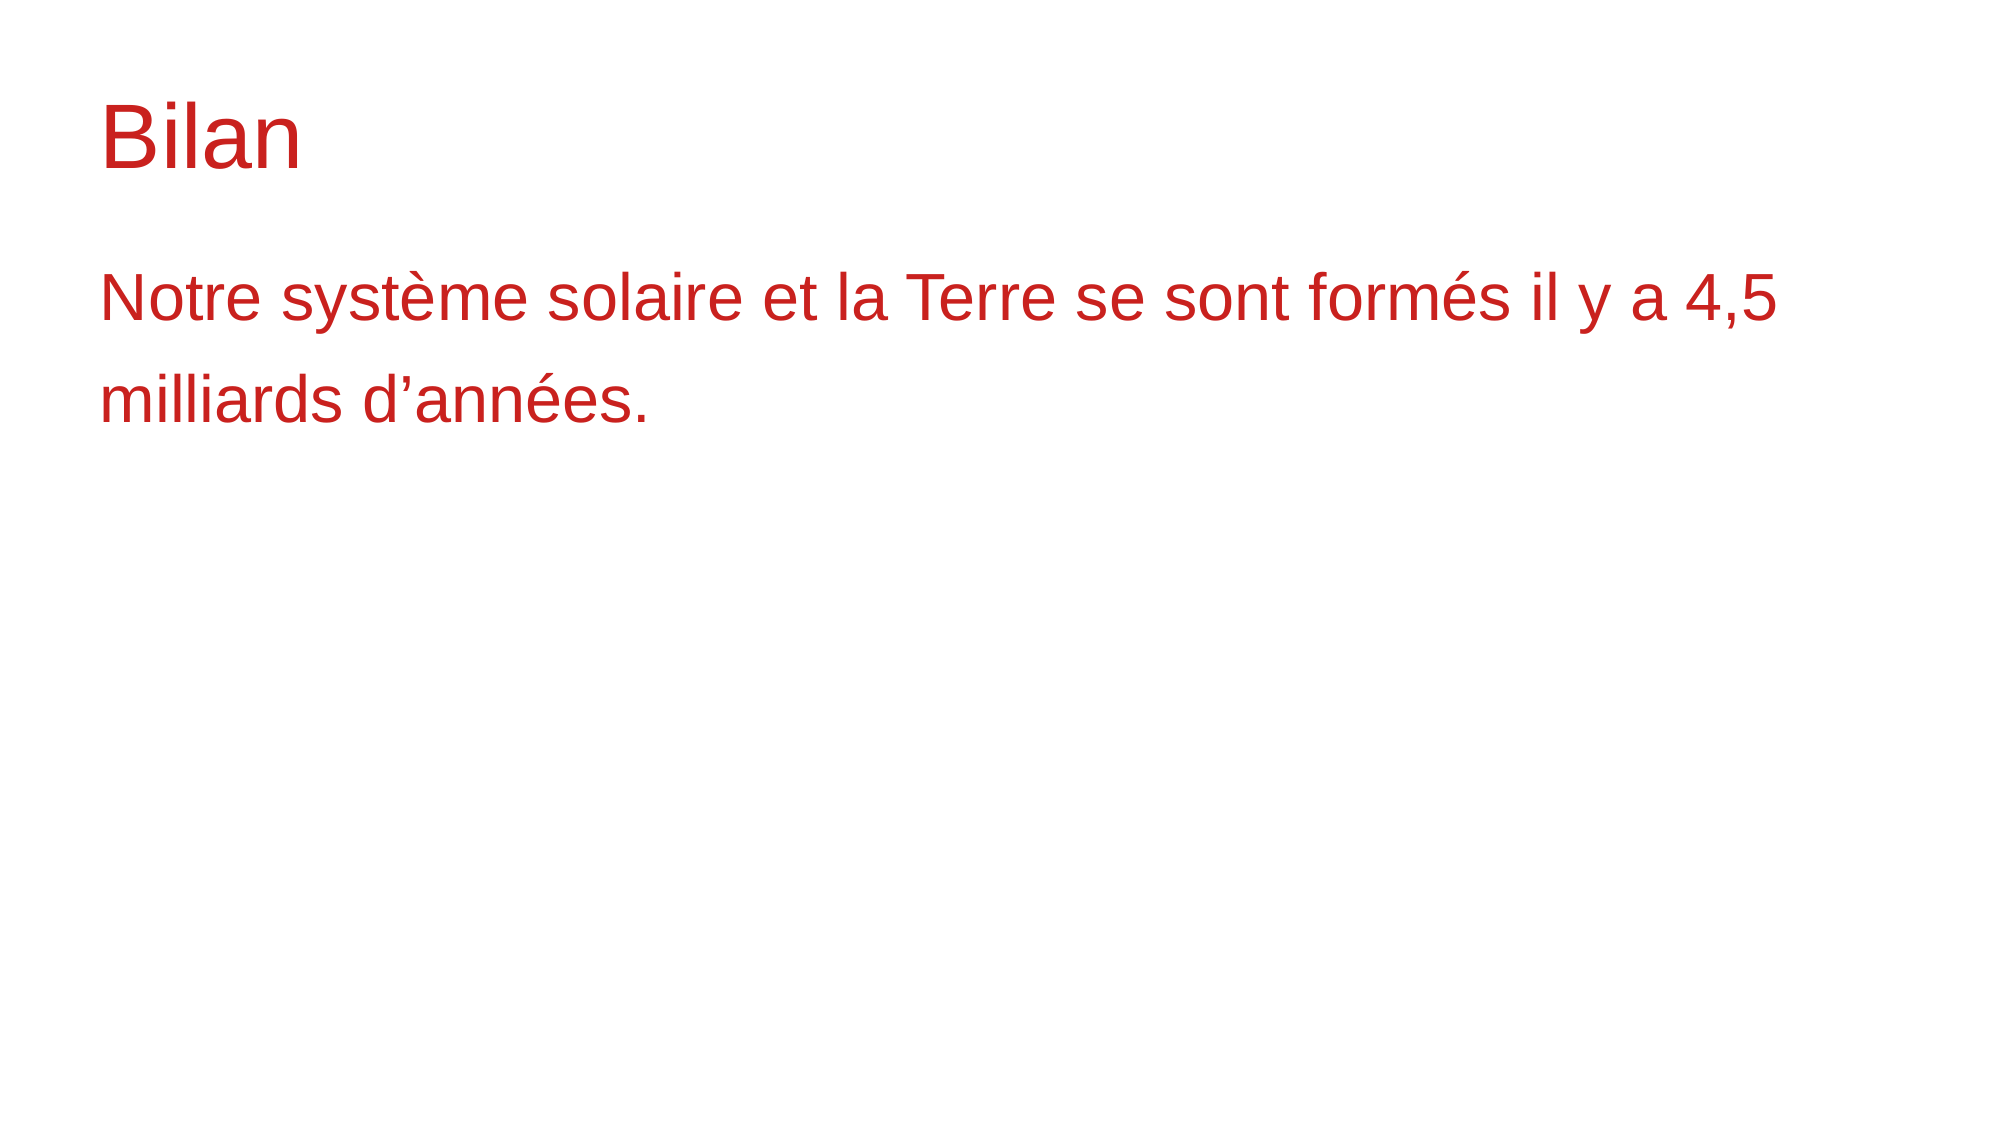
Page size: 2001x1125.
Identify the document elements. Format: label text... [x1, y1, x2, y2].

title Bilan [99, 44, 1900, 233]
list Notre système solaire et la Terre se sont formés il y a 4,5 milliards d’années. [99, 263, 1900, 916]
